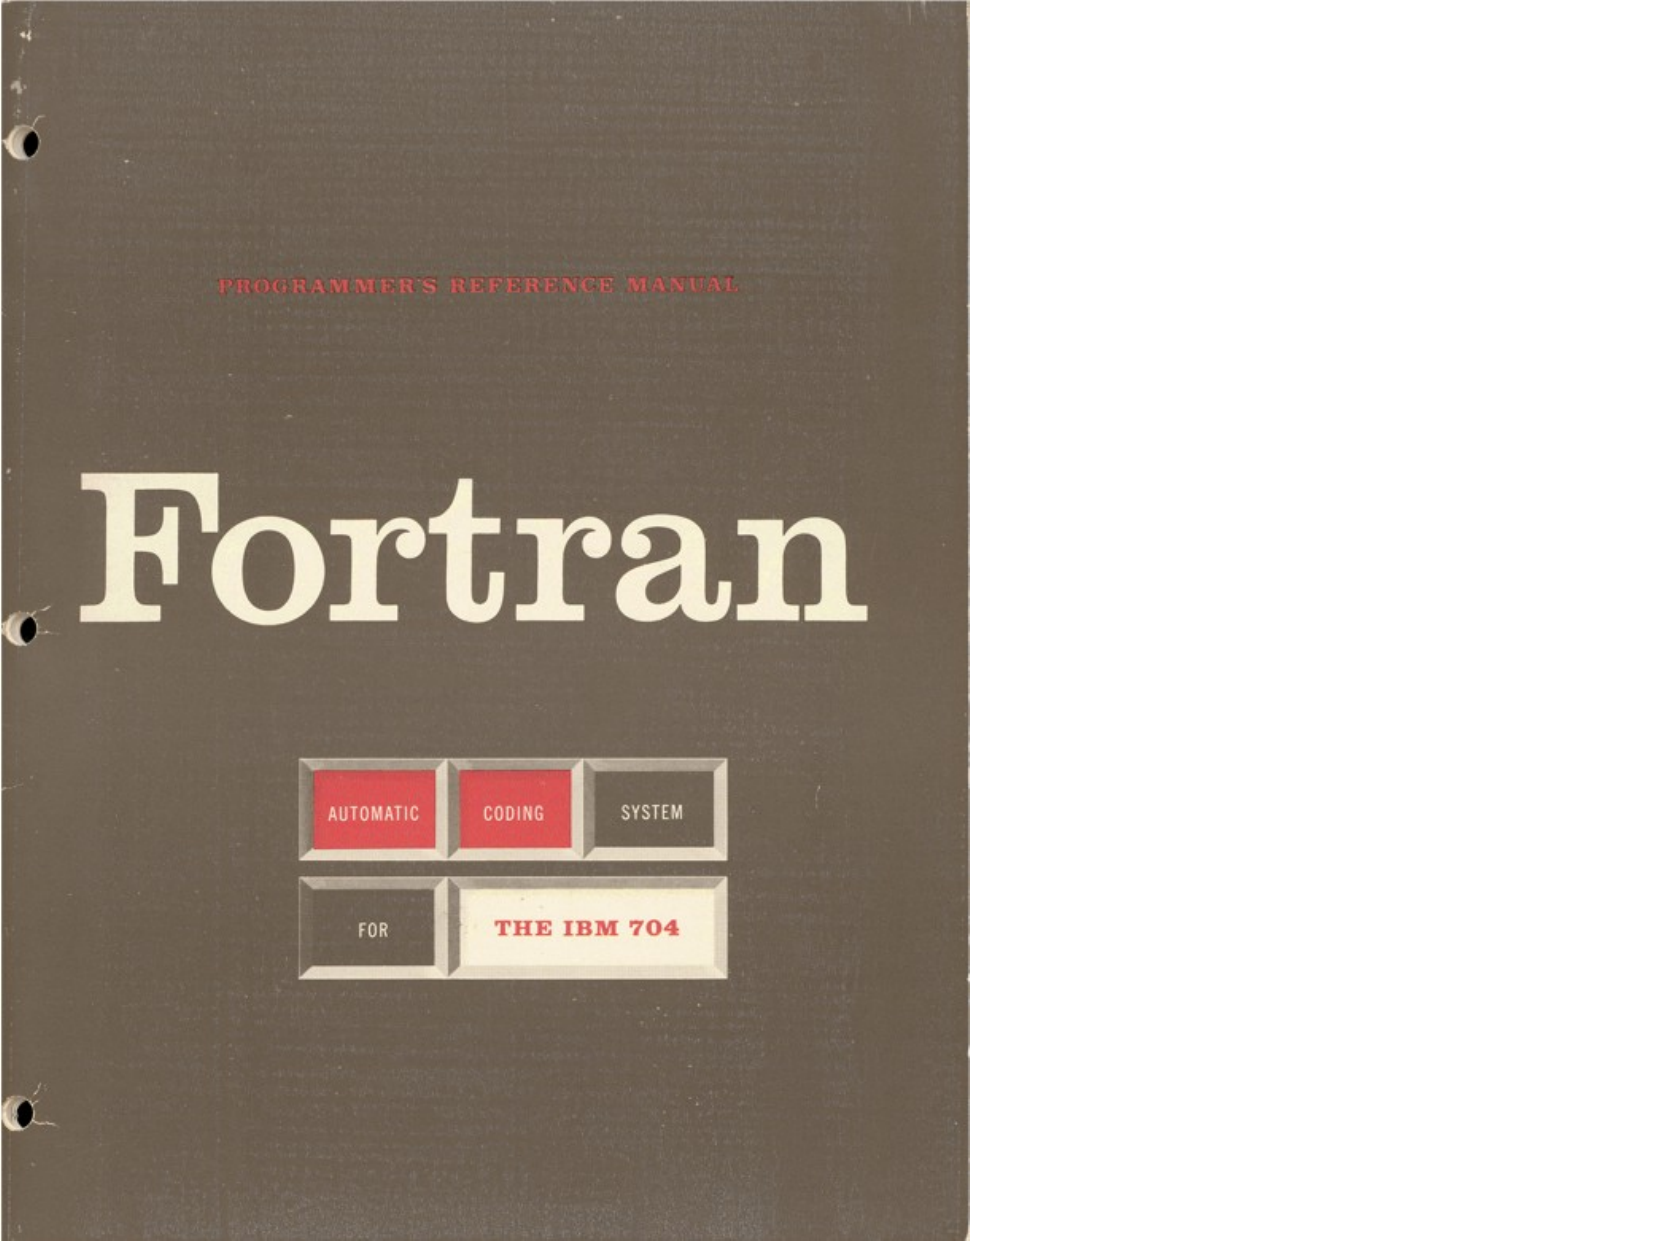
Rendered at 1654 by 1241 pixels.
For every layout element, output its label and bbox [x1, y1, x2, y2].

picture [0, 0, 970, 1241]
